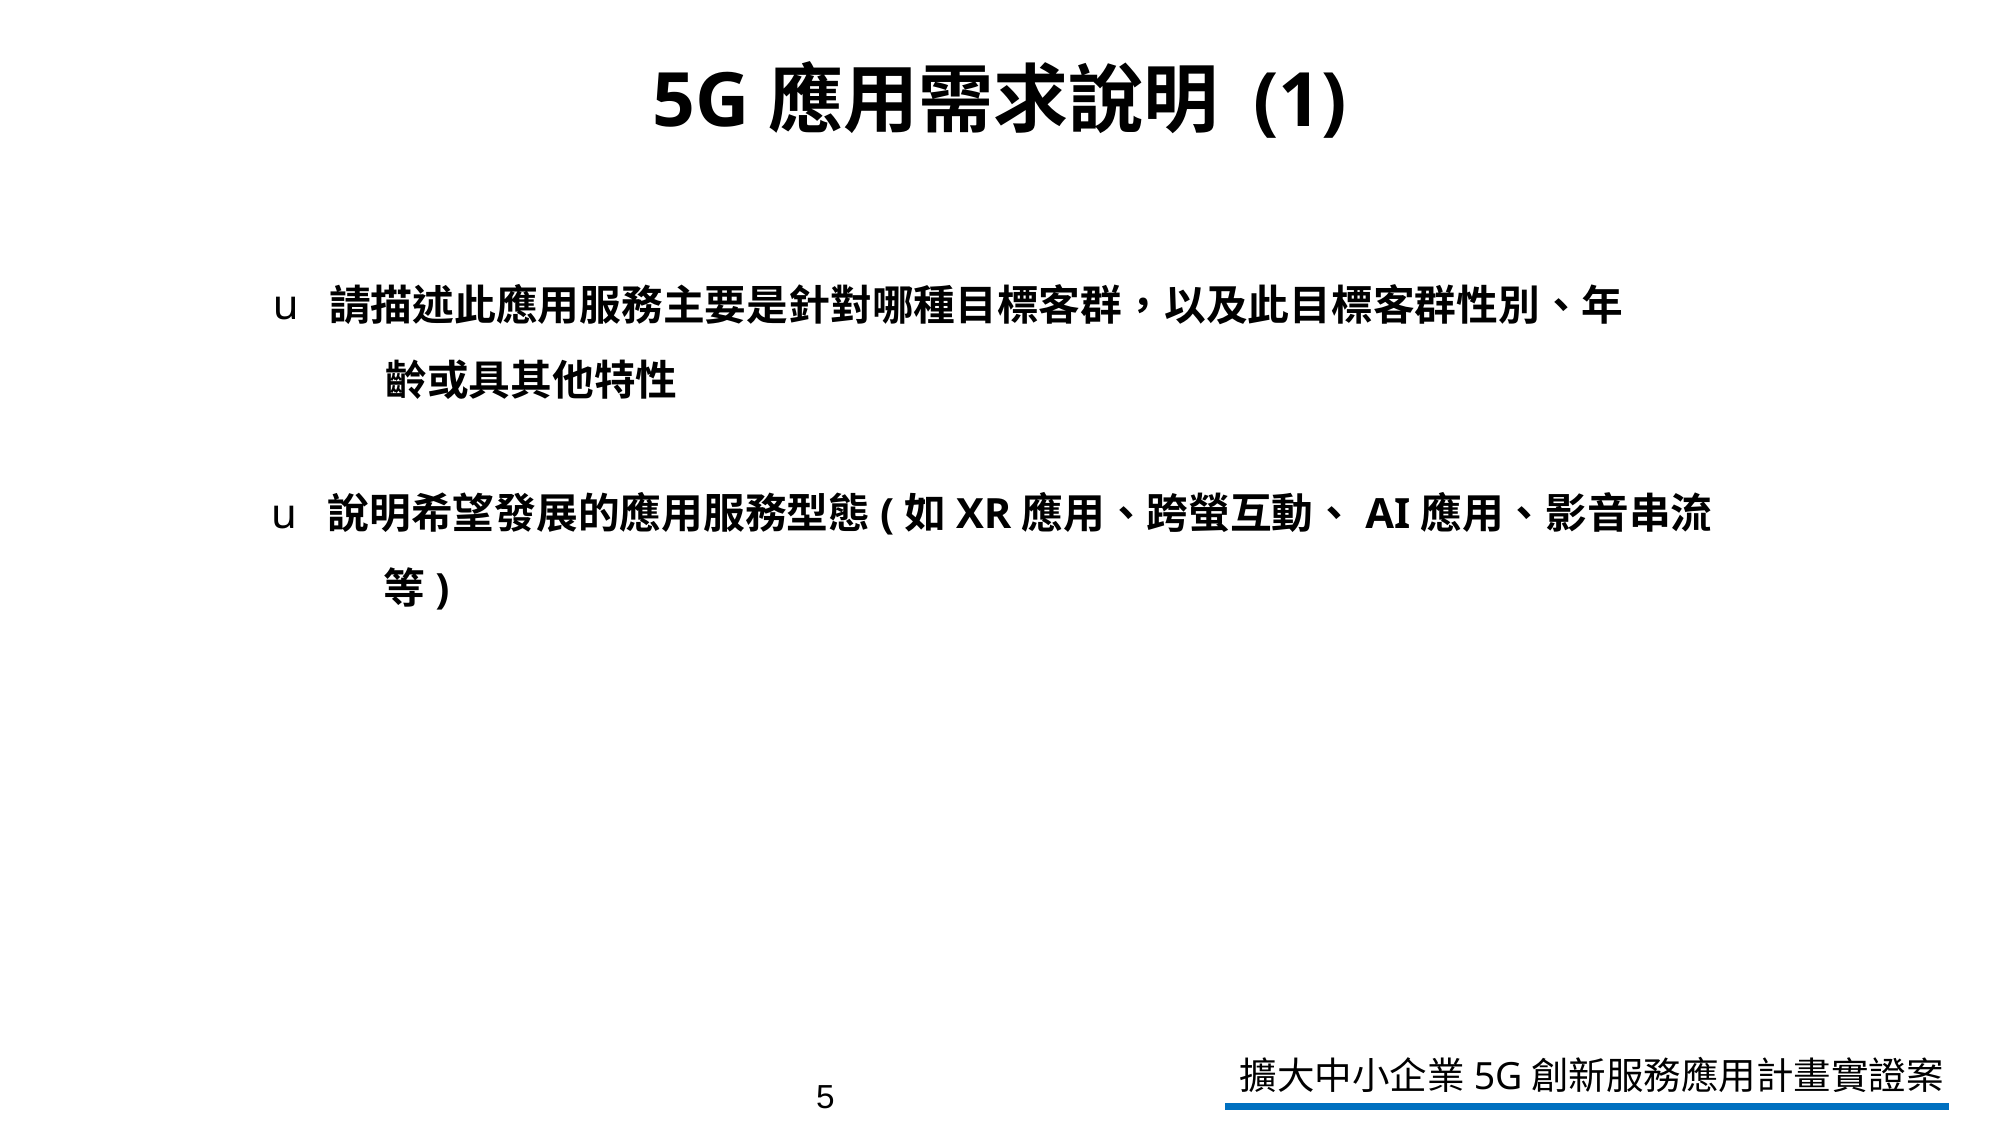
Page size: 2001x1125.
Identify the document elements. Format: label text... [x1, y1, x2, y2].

text_box 請描述此應用服務主要是針對哪種目標客群，以及此目標客群性別、年齡或具其他特性 [258, 246, 1670, 411]
text_box 說明希望發展的應用服務型態(如XR應用、跨螢互動、AI應用、影音串流等) [256, 455, 1753, 620]
title 5G應用需求說明 (1) [137, 43, 1863, 162]
text_box 5 [800, 1065, 1037, 1125]
